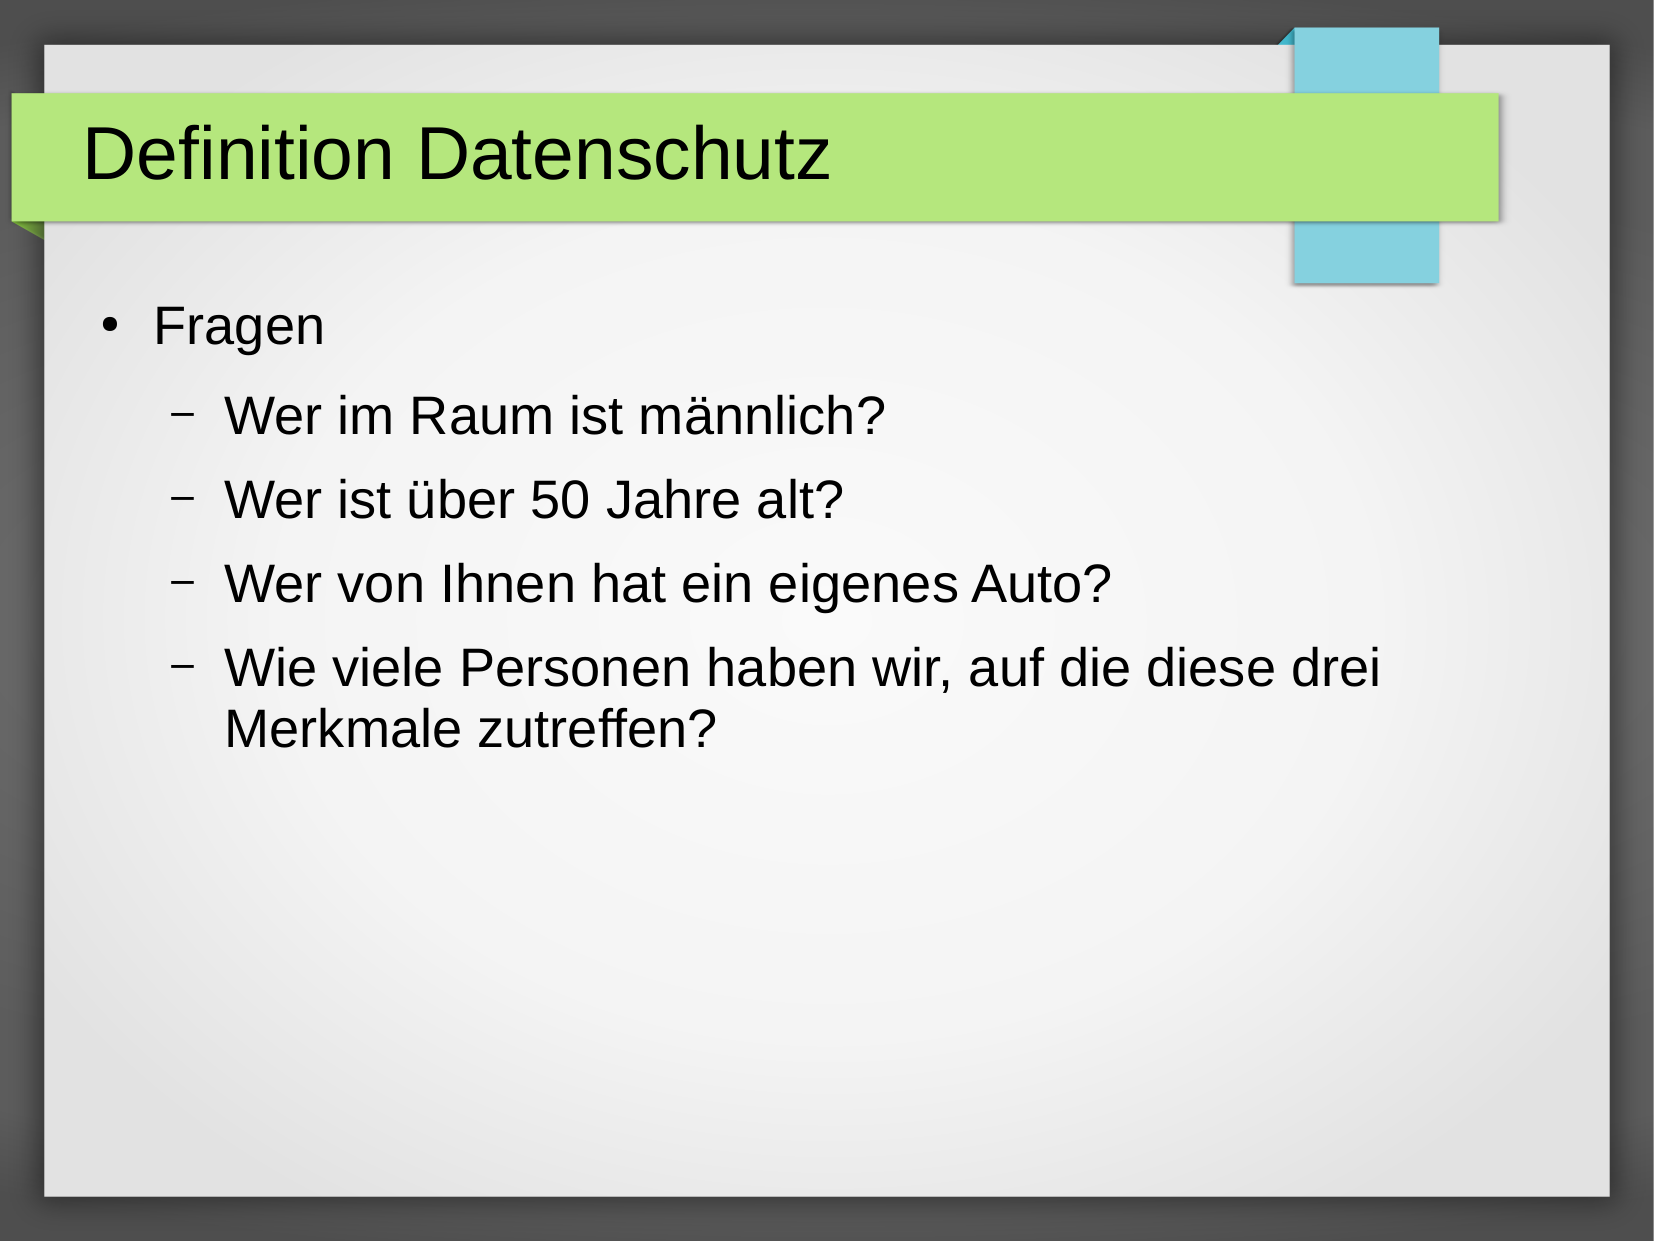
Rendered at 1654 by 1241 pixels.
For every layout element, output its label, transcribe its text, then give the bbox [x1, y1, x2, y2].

list Fragen Wer im Raum ist männlich? Wer ist über 50 Jahre alt? Wer von Ihnen hat ein eigenes Auto? Wie viele Personen haben wir, auf die diese drei Merkmale zutreffen? [82, 295, 1571, 1015]
picture [0, 0, 1654, 1241]
title Definition Datenschutz [82, 94, 1264, 213]
